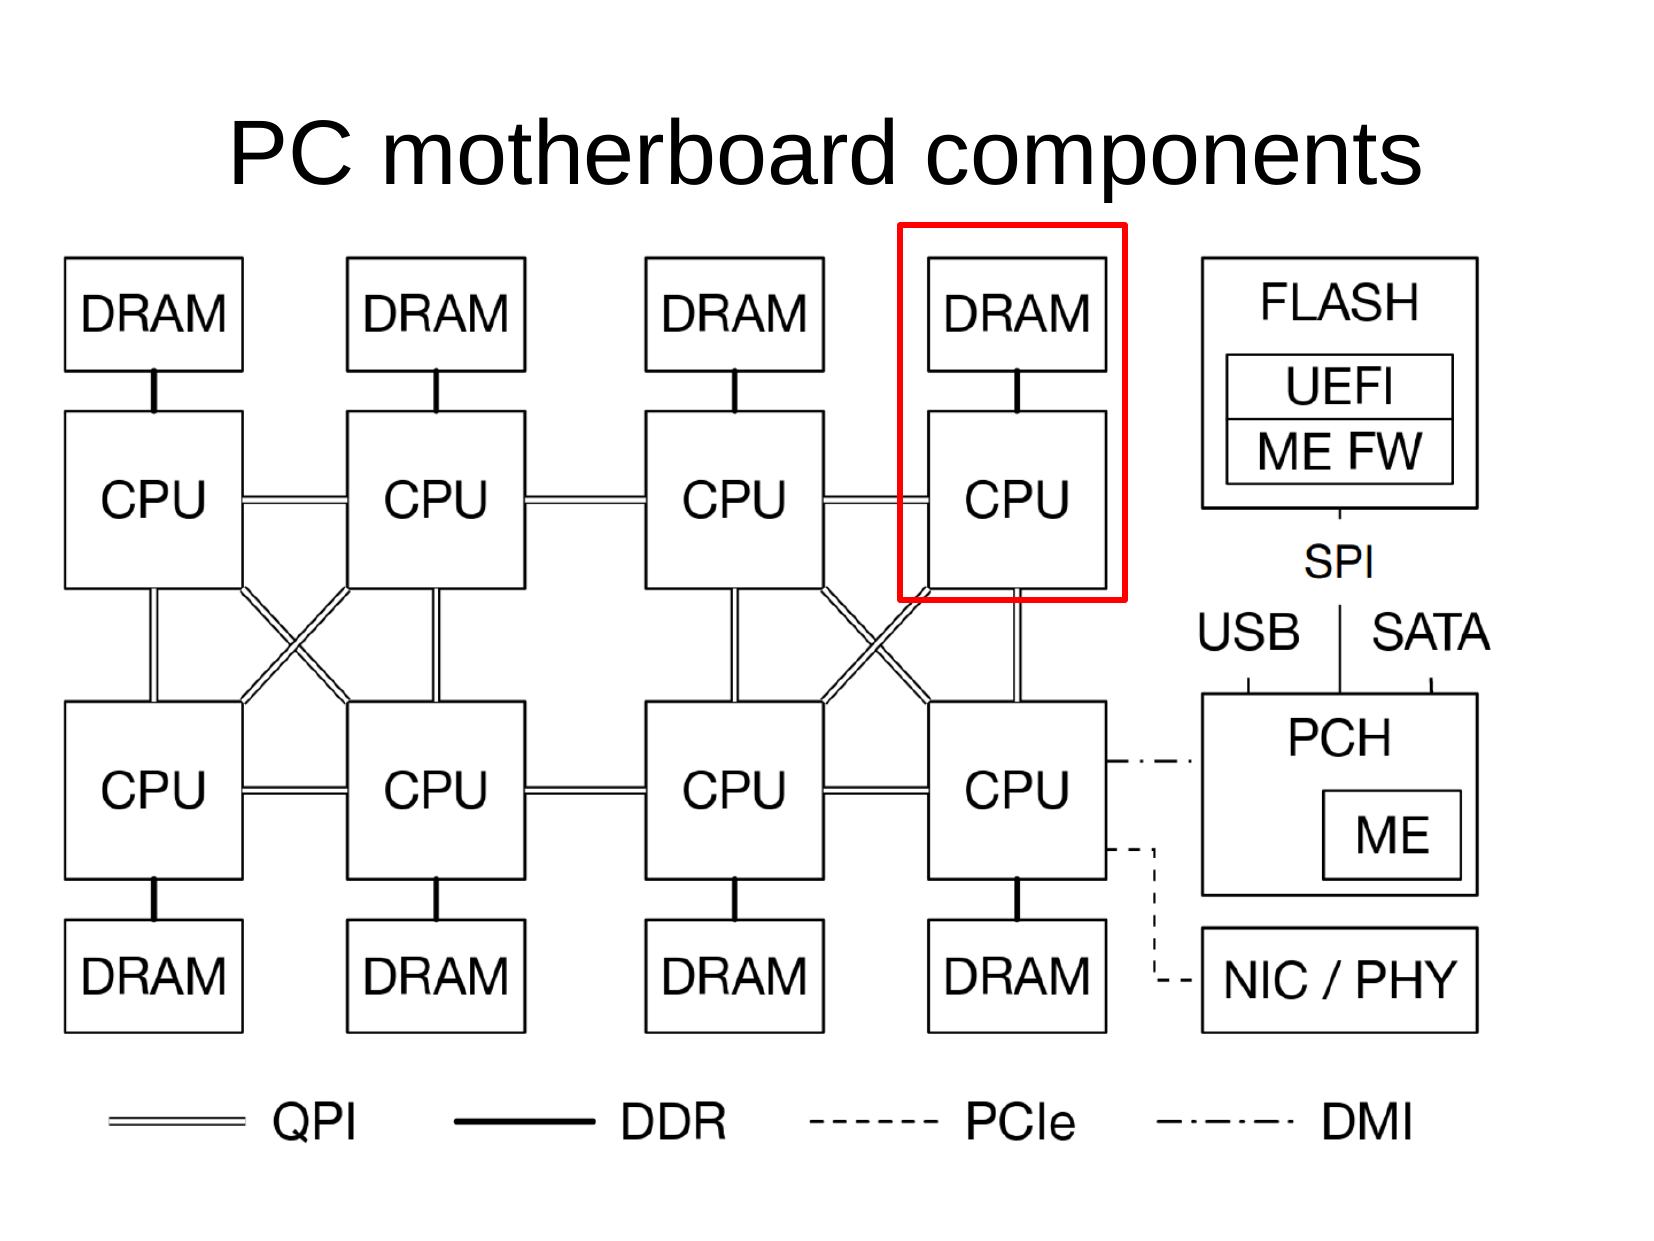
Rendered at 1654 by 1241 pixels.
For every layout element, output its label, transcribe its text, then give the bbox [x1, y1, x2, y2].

title PC motherboard components [82, 49, 1571, 257]
picture [37, 225, 1545, 1201]
picture [903, 228, 1122, 597]
